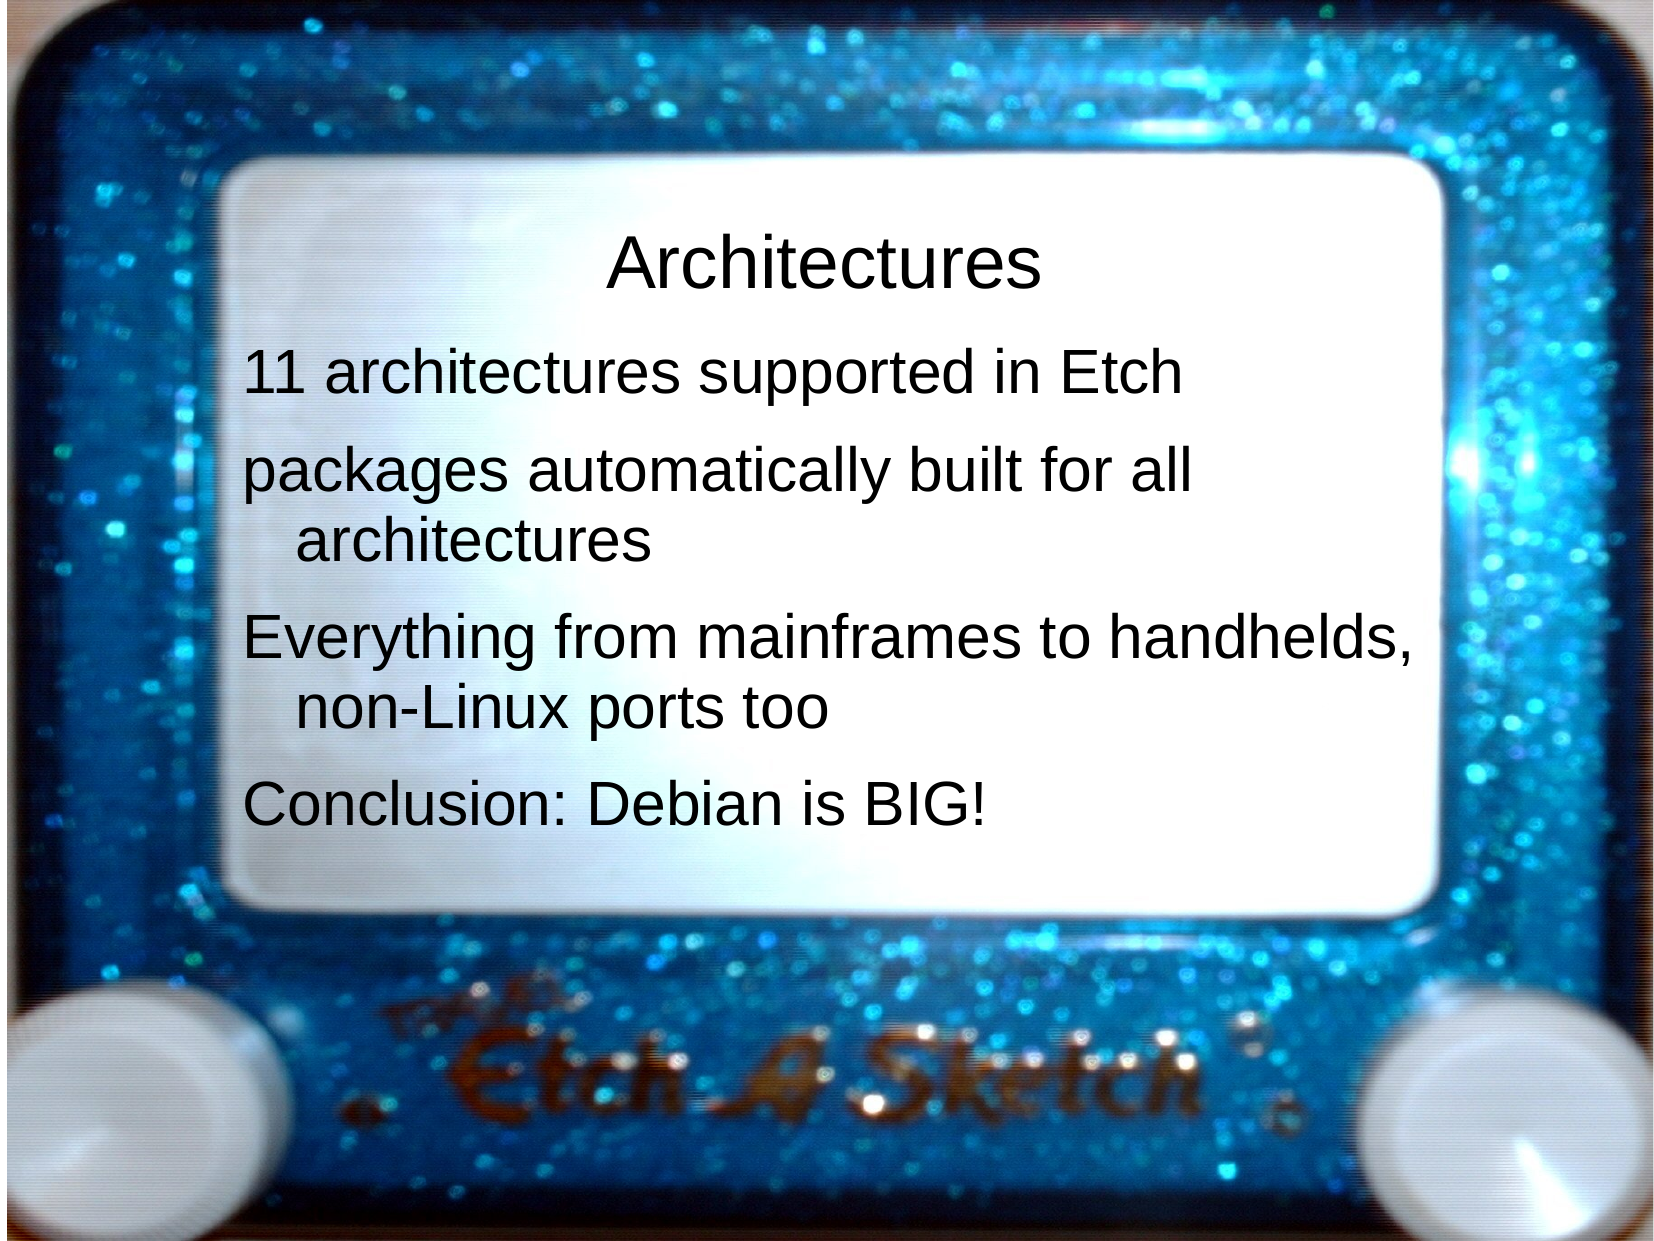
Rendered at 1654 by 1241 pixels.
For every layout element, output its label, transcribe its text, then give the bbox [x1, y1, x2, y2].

list 11 architectures supported in Etch packages automatically built for all architectures Everything from mainframes to handhelds, non-Linux ports too Conclusion: Debian is BIG! [225, 337, 1426, 914]
picture [7, 0, 1654, 1241]
title Architectures [225, 157, 1426, 337]
